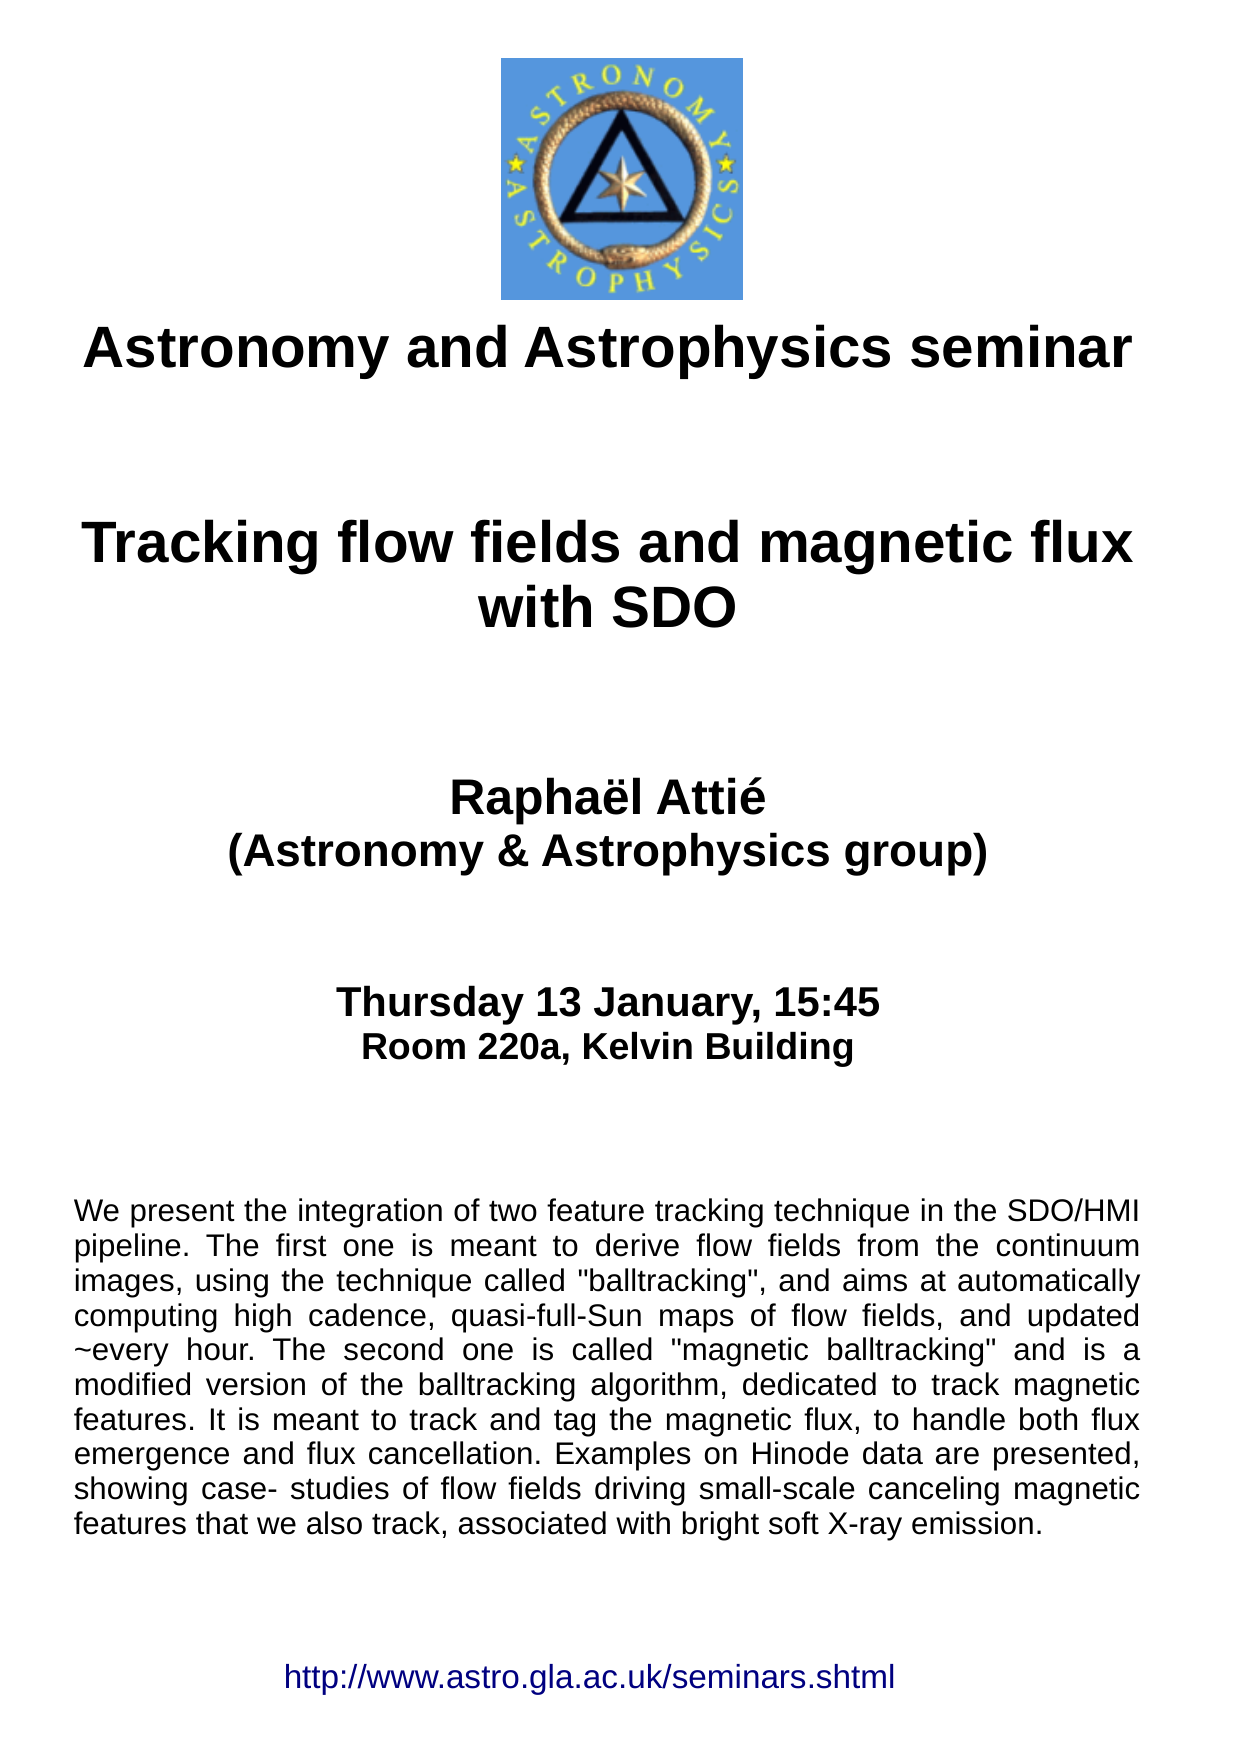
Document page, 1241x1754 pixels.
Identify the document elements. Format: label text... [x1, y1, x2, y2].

picture [501, 58, 743, 301]
text_box Astronomy and Astrophysics seminar Tracking flow fields and magnetic flux with SDO Raphaël Attié (Astronomy & Astrophysics group) Thursday 13 January, 15:45 Room 220a, Kelvin Building We present the integration of two feature tracking technique in the SDO/HMI pipeline. The first one is meant to derive flow fields from the continuum images, using the technique called "balltracking", and aims at automatically computing high cadence, quasi-full-Sun maps of flow fields, and updated ~every hour. The second one is called "magnetic balltracking" and is a modified version of the balltracking algorithm, dedicated to track magnetic features. It is meant to track and tag the magnetic flux, to handle both flux emergence and flux cancellation. Examples on Hinode data are presented, showing case- studies of flow fields driving small-scale canceling magnetic features that we also track, associated with bright soft X-ray emission. [59, 307, 1182, 1678]
text_box http://www.astro.gla.ac.uk/seminars.shtml [268, 1650, 988, 1708]
